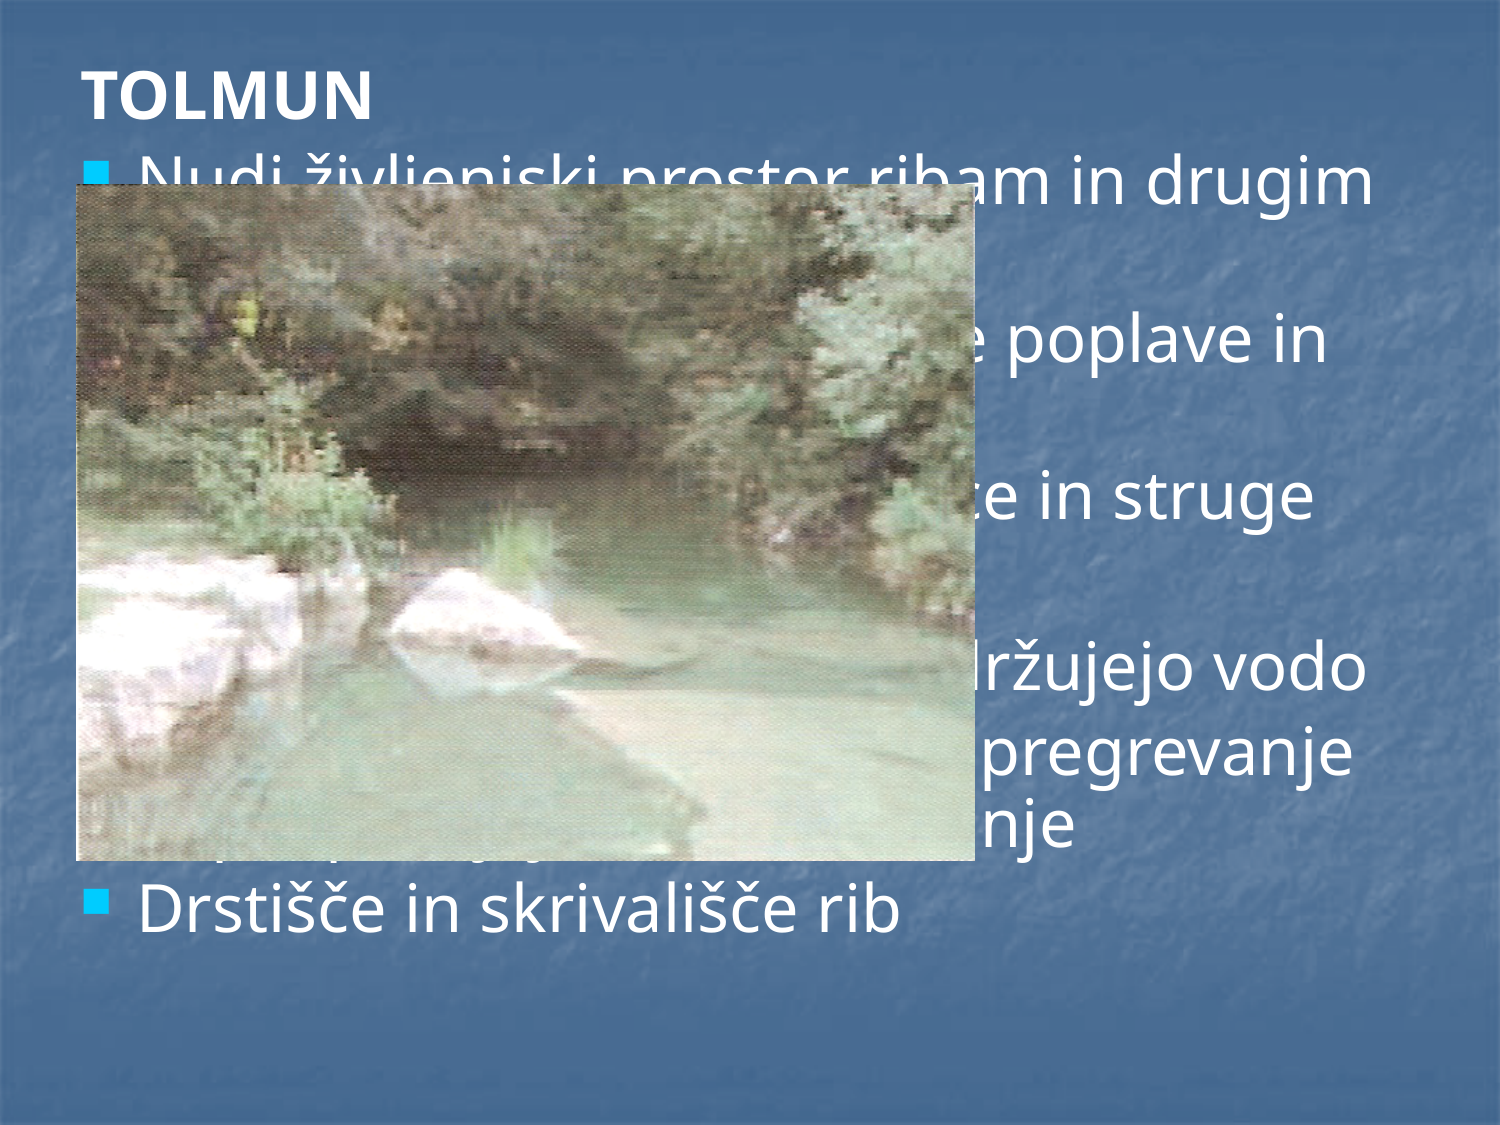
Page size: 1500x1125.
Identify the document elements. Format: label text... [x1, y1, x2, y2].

picture [0, 0, 1500, 1125]
list TOLMUN Nudi življenjski prostor ribam in drugim vodnim živalim Zadržuje se voda, blažijo se poplave in umirja se tok Prisotno je napajanje talnice in struge MAKROFITI V STRUGI Umirjajo hitrost toka in zadržujejo vodo Senčijo vodo, preprečujejo pregrevanje in pospešujejo sedimentiranje Drstišče in skrivališče rib [64, 54, 1425, 1000]
